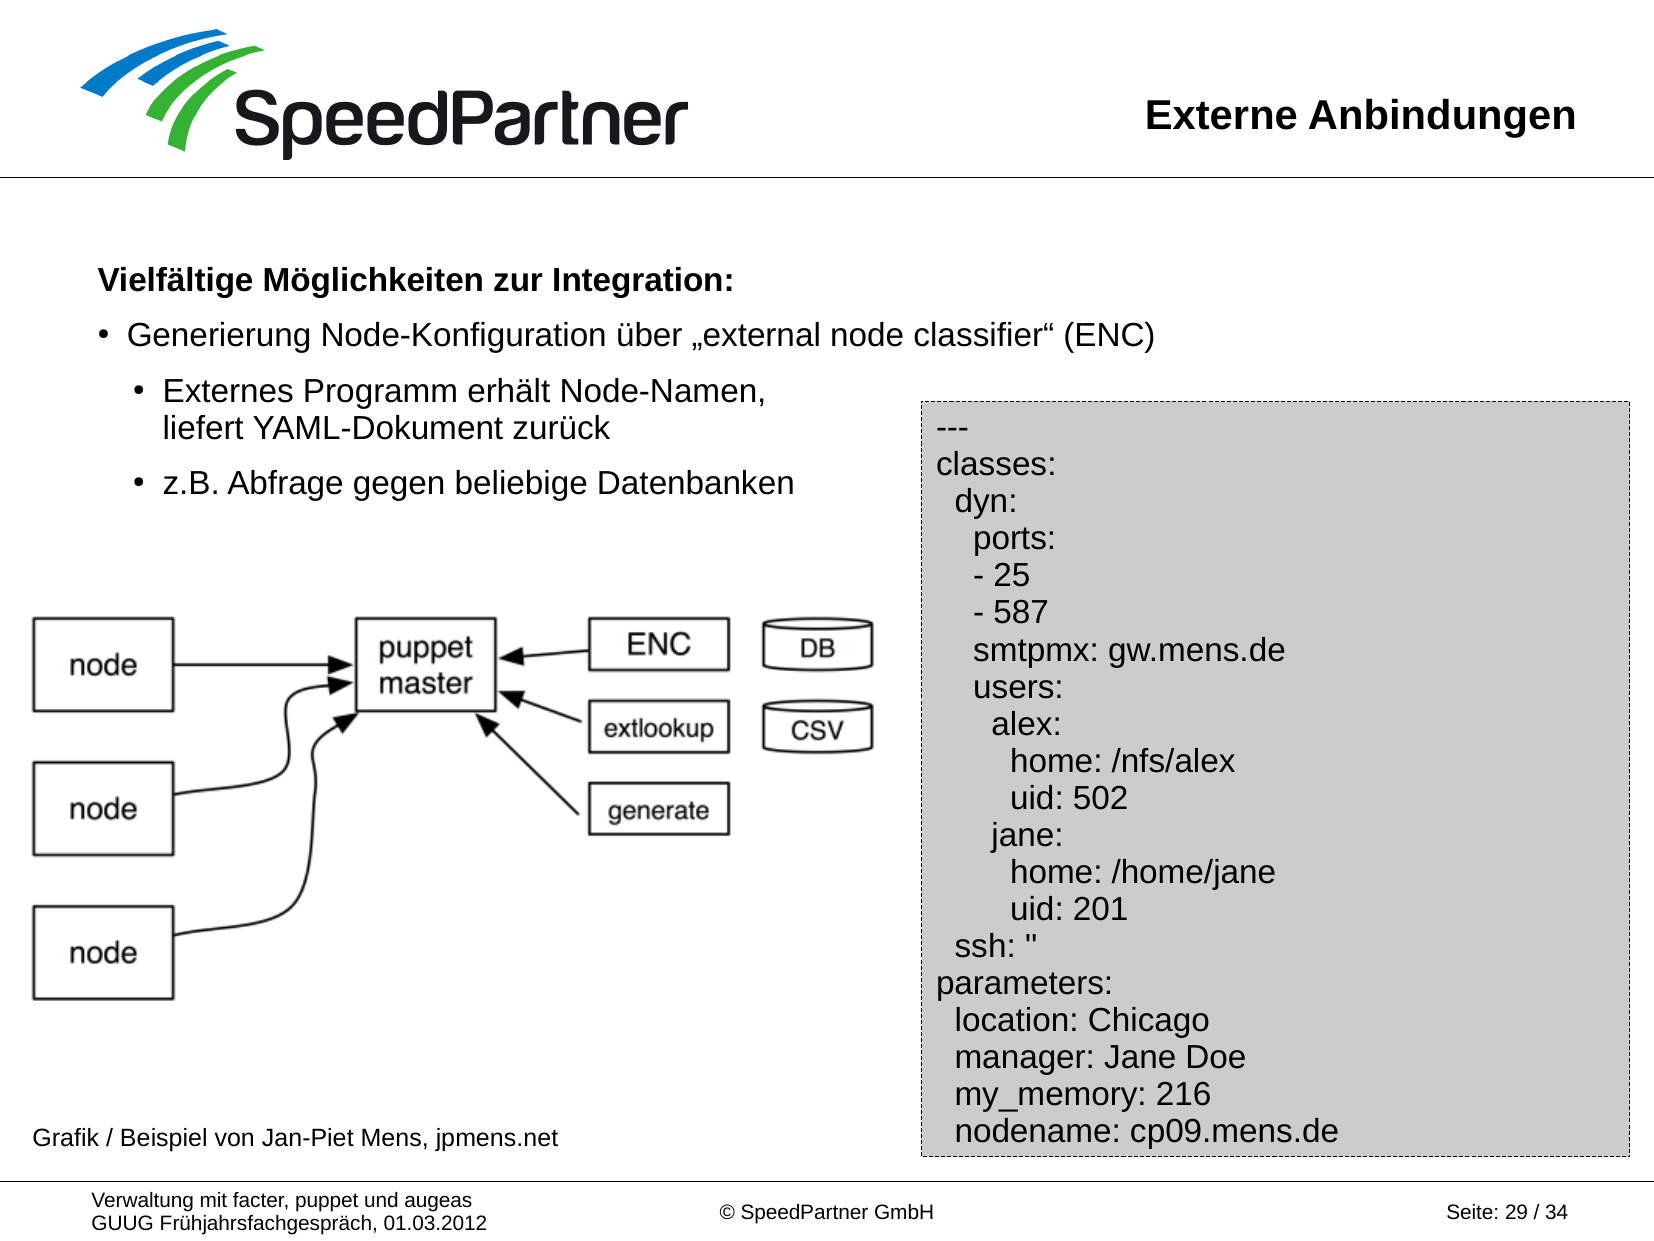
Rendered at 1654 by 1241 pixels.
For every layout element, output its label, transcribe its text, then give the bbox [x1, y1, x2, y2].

picture [29, 614, 877, 1004]
title Externe Anbindungen [590, 70, 1577, 160]
picture [80, 29, 688, 160]
text_box --- classes: dyn: ports: - 25 - 587 smtpmx: gw.mens.de users: alex: home: /nfs/alex uid: 502 jane: home: /home/jane uid: 201 ssh: '' parameters: location: Chicago manager: Jane Doe my_memory: 216 nodename: cp09.mens.de [921, 401, 1630, 1157]
text_box Grafik / Beispiel von Jan-Piet Mens, jpmens.net [17, 1116, 575, 1159]
text_box Vielfältige Möglichkeiten zur Integration: Generierung Node-Konfiguration über „external node classifier“ (ENC) Externes Programm erhält Node-Namen, liefert YAML-Dokument zurück z.B. Abfrage gegen beliebige Datenbanken [82, 253, 1565, 1177]
